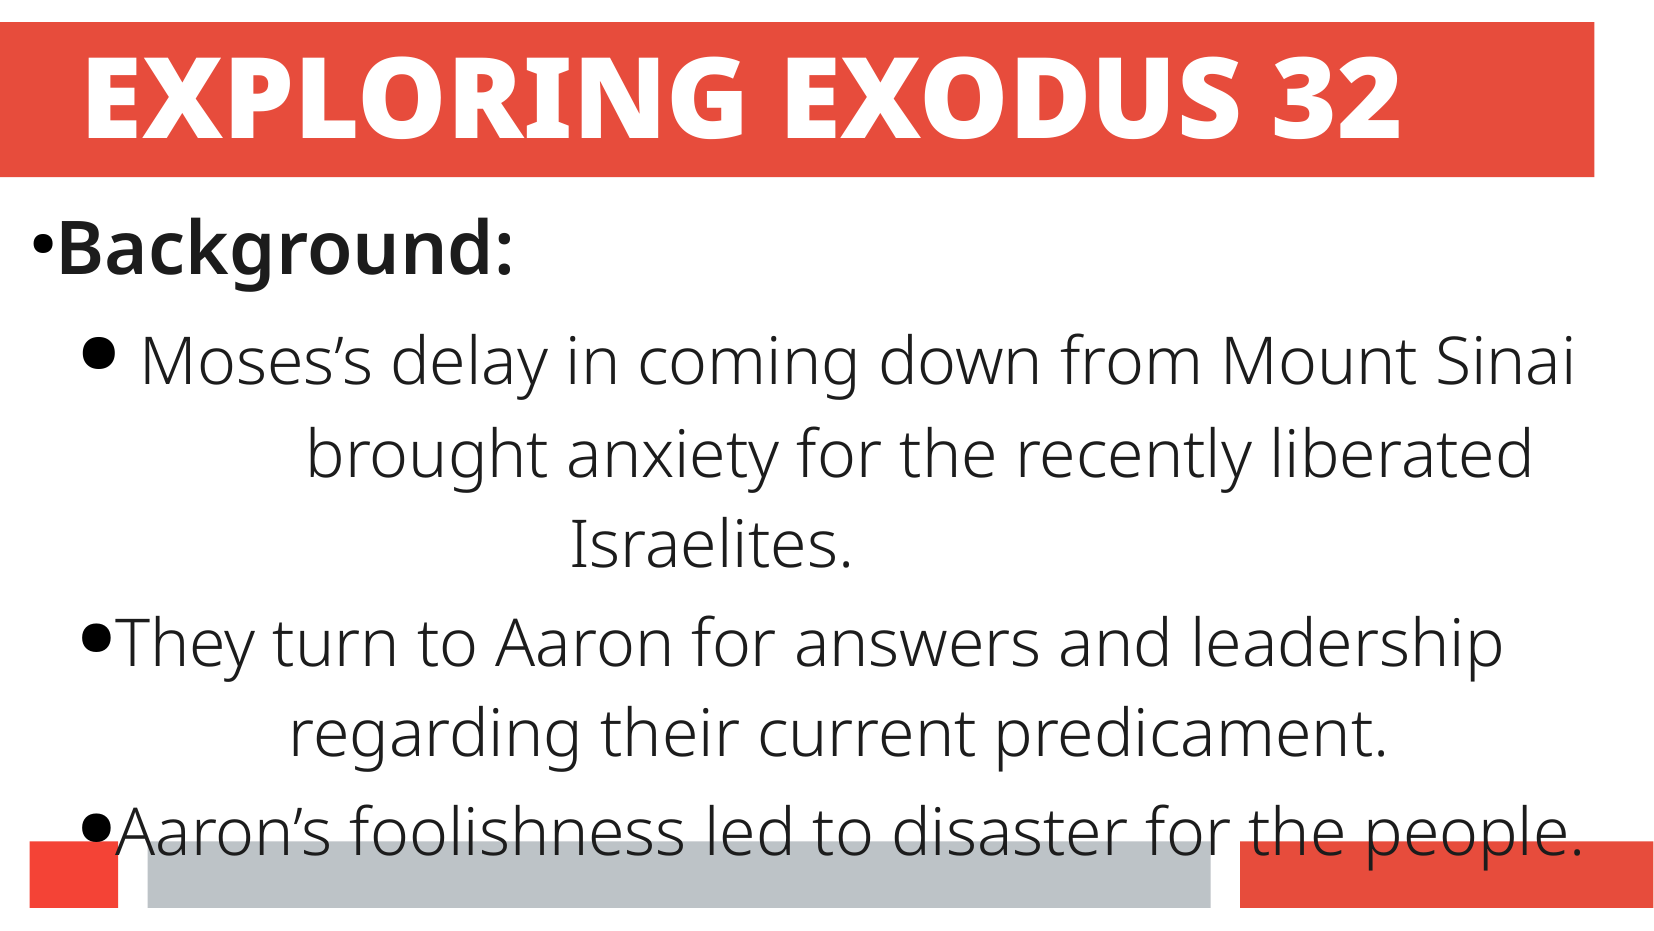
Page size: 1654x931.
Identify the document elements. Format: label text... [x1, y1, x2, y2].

title EXPLORING EXODUS 32 [80, 43, 1569, 172]
list Background: Moses’s delay in coming down from Mount Sinai brought anxiety for the recently liberated Israelites. They turn to Aaron for answers and leadership regarding their current predicament. Aaron’s foolishness led to disaster for the people. [30, 195, 1636, 878]
